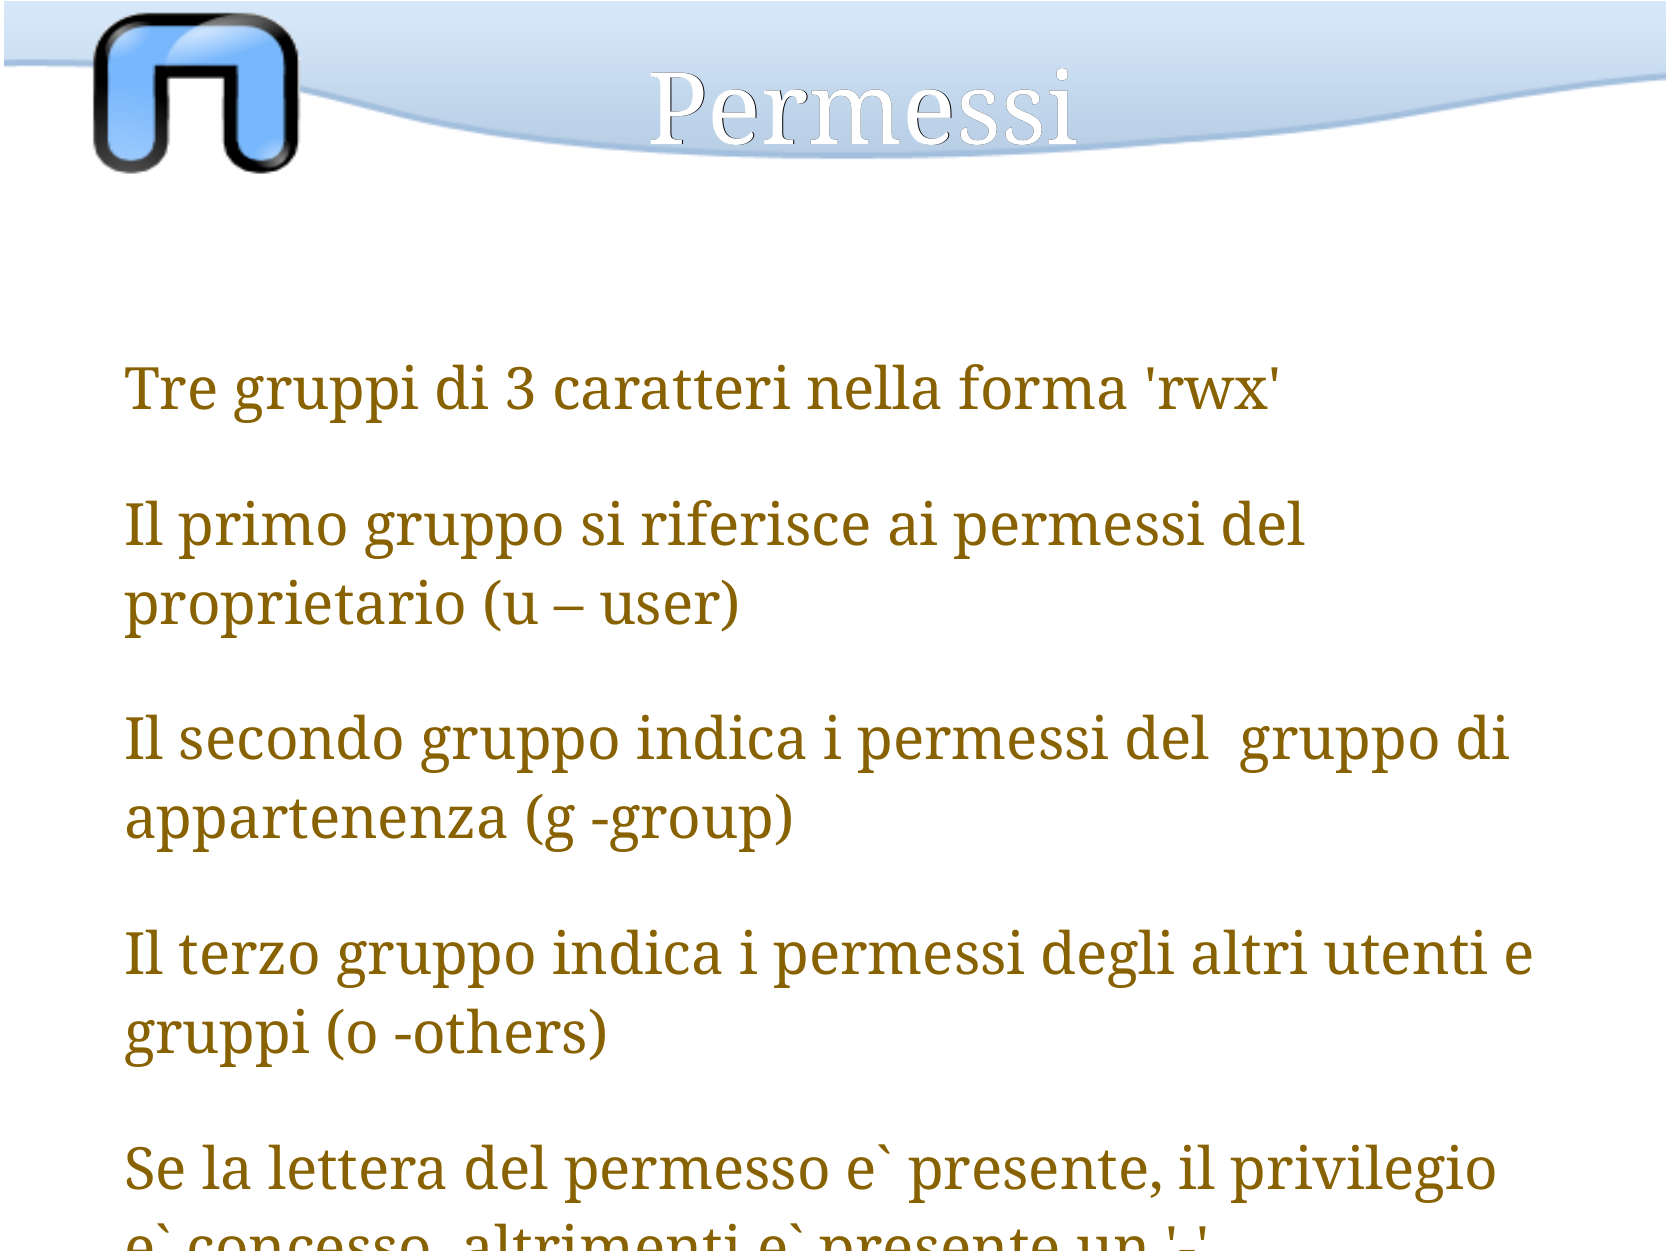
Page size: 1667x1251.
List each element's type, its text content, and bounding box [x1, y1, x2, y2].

text_box Permessi [446, 29, 1280, 283]
picture [0, 0, 1667, 1251]
list Tre gruppi di 3 caratteri nella forma 'rwx' Il primo gruppo si riferisce ai permessi del proprietario (u – user) Il secondo gruppo indica i permessi del gruppo di appartenenza (g -group) Il terzo gruppo indica i permessi degli altri utenti e gruppi (o -others) Se la lettera del permesso e` presente, il privilegio e` concesso, altrimenti e` presente un '-' [124, 347, 1548, 1251]
